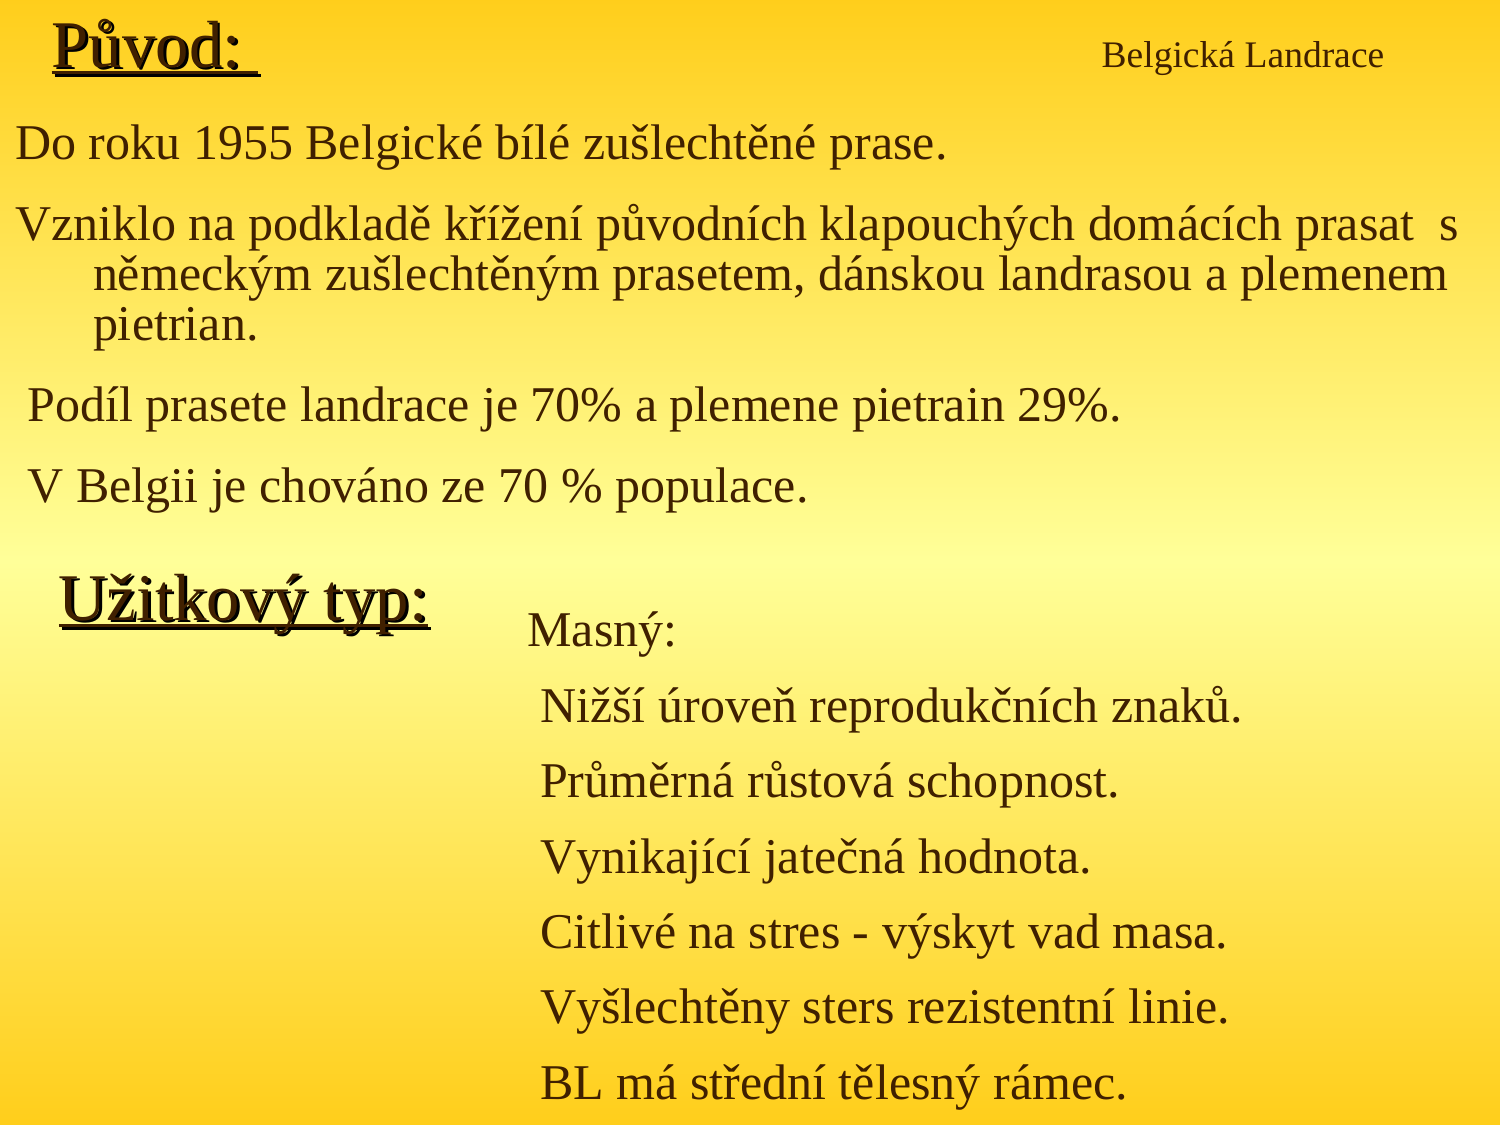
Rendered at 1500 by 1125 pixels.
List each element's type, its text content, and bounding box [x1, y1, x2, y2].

text_box Užitkový typ: [0, 552, 488, 643]
text_box Do roku 1955 Belgické bílé zušlechtěné prase. Vzniklo na podkladě křížení původních klapouchých domácích prasat s německým zušlechtěným prasetem, dánskou landrasou a plemenem pietrian. Podíl prasete landrace je 70% a plemene pietrain 29%. V Belgii je chováno ze 70 % populace. [0, 112, 1500, 520]
text_box Původ: Belgická Landrace [0, 0, 1400, 90]
text_box Masný: Nižší úroveň reprodukčních znaků. Průměrná růstová schopnost. Vynikající jatečná hodnota. Citlivé na stres - výskyt vad masa. Vyšlechtěny sters rezistentní linie. BL má střední tělesný rámec. [512, 603, 1500, 1116]
